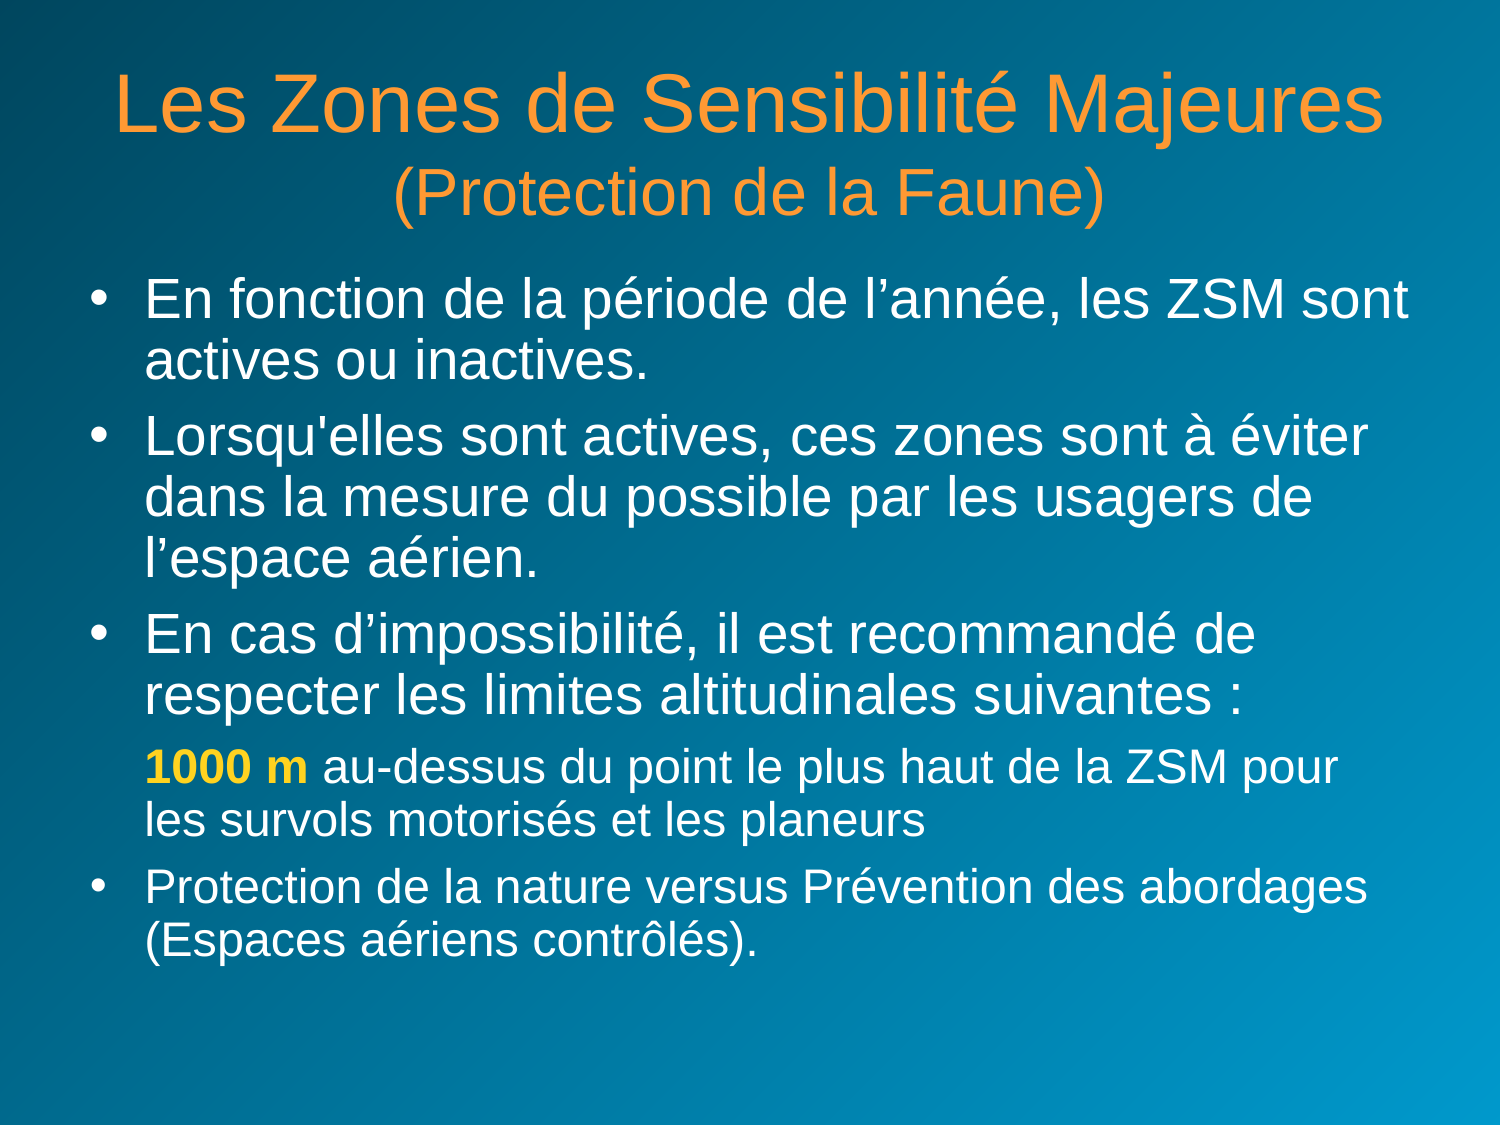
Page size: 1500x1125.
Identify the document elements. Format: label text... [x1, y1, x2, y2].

title Les Zones de Sensibilité Majeures (Protection de la Faune) [75, 45, 1426, 233]
list En fonction de la période de l’année, les ZSM sont actives ou inactives. Lorsqu'elles sont actives, ces zones sont à éviter dans la mesure du possible par les usagers de l’espace aérien. En cas d’impossibilité, il est recommandé de respecter les limites altitudinales suivantes : 1000 m au-dessus du point le plus haut de la ZSM pour les survols motorisés et les planeurs Protection de la nature versus Prévention des abordages (Espaces aériens contrôlés). [75, 262, 1426, 975]
